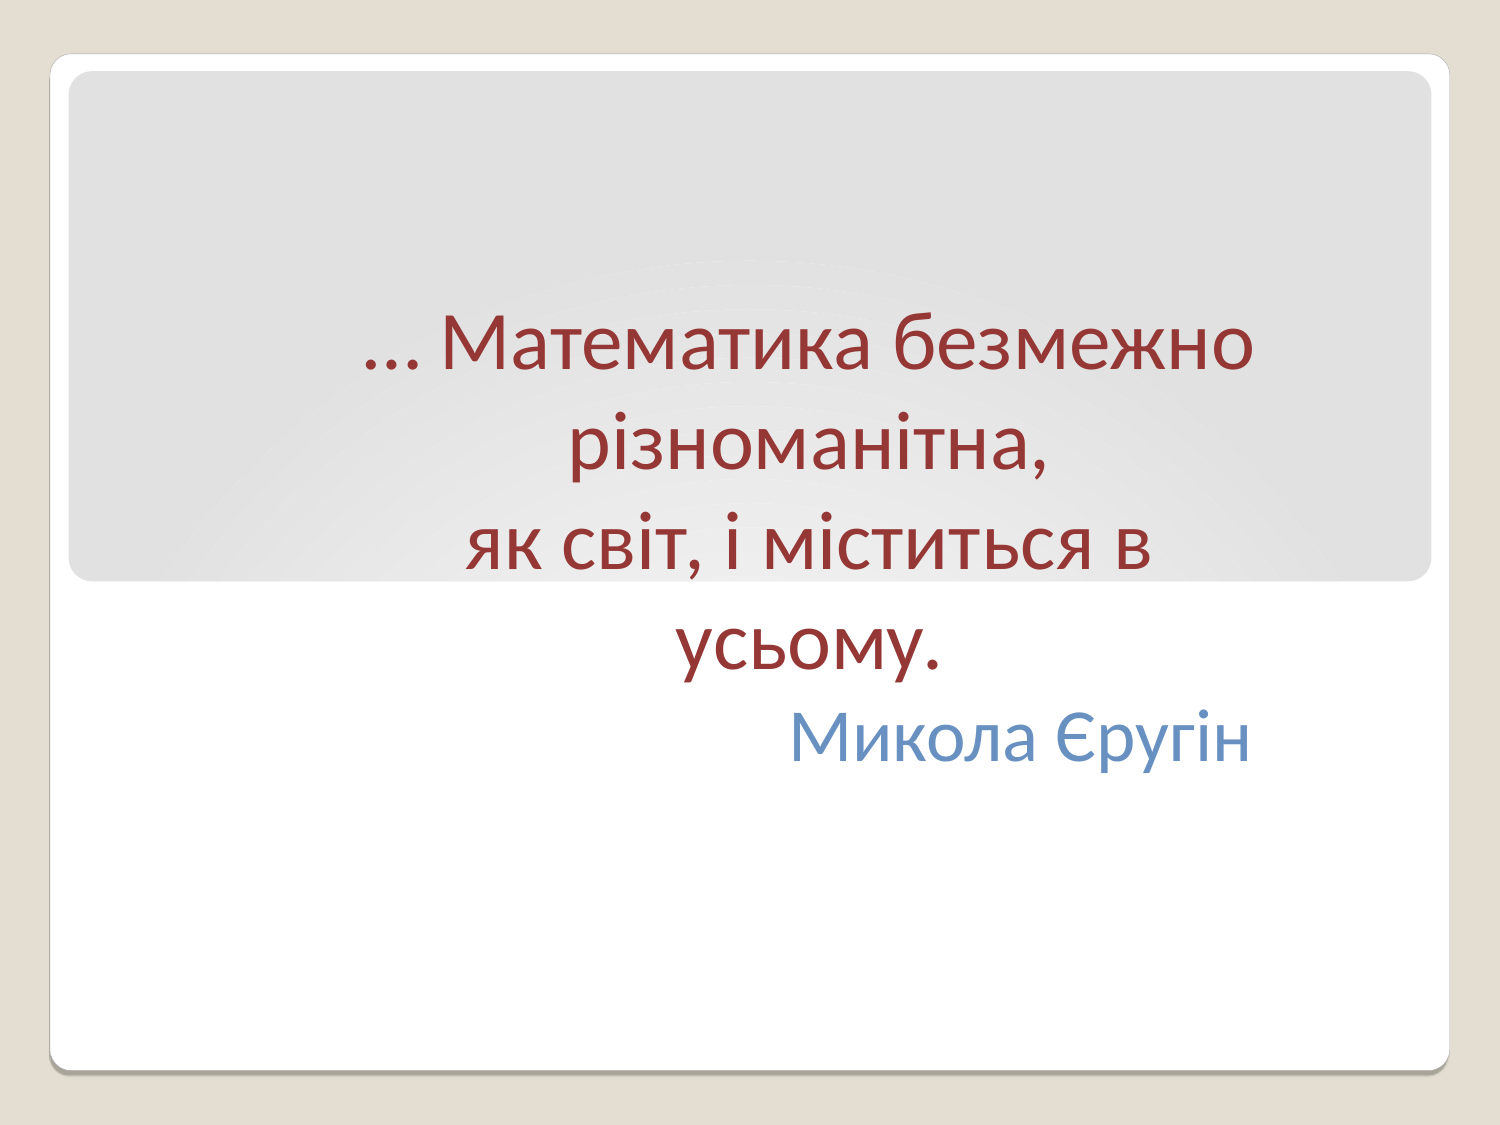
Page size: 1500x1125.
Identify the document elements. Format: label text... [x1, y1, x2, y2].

text_box … Математика безмежно різноманітна, як світ, і міститься в усьому. Микола Єругін [348, 278, 1282, 789]
